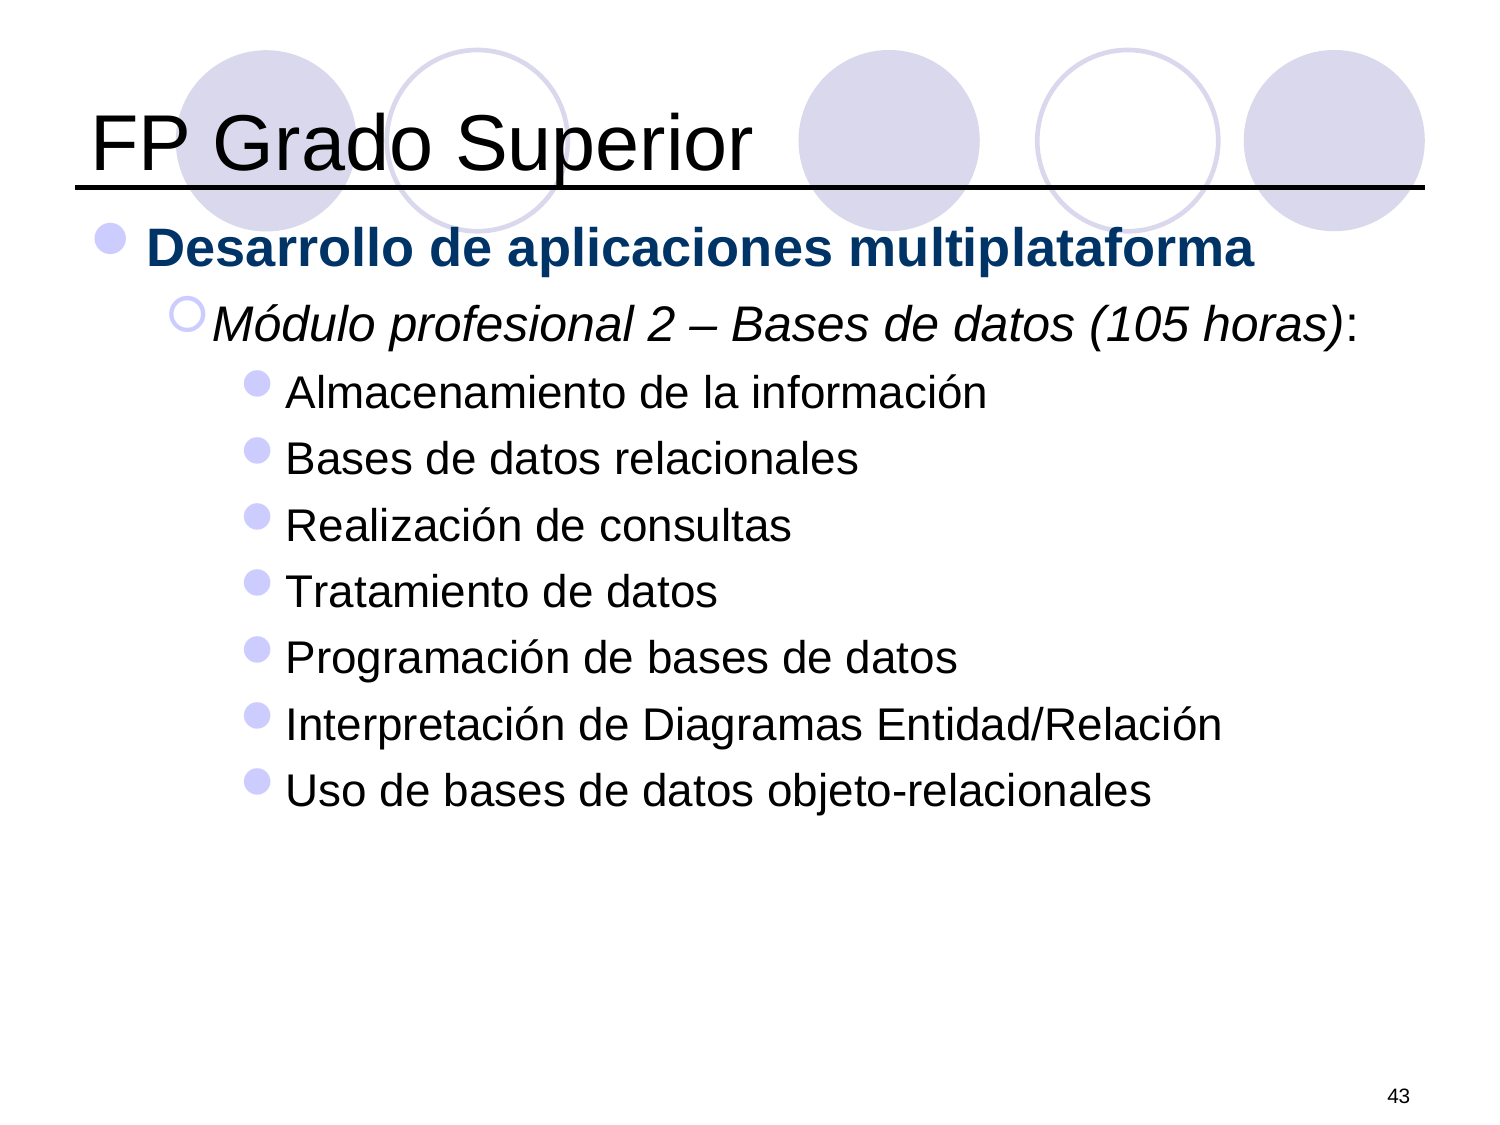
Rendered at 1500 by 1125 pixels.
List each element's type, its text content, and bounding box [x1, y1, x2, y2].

text_box <number> [1074, 1074, 1426, 1101]
list Desarrollo de aplicaciones multiplataforma Módulo profesional 2 – Bases de datos (105 horas): Almacenamiento de la información Bases de datos relacionales Realización de consultas Tratamiento de datos Programación de bases de datos Interpretación de Diagramas Entidad/Relación Uso de bases de datos objeto-relacionales [74, 212, 1450, 1063]
title FP Grado Superior [75, 45, 1426, 212]
